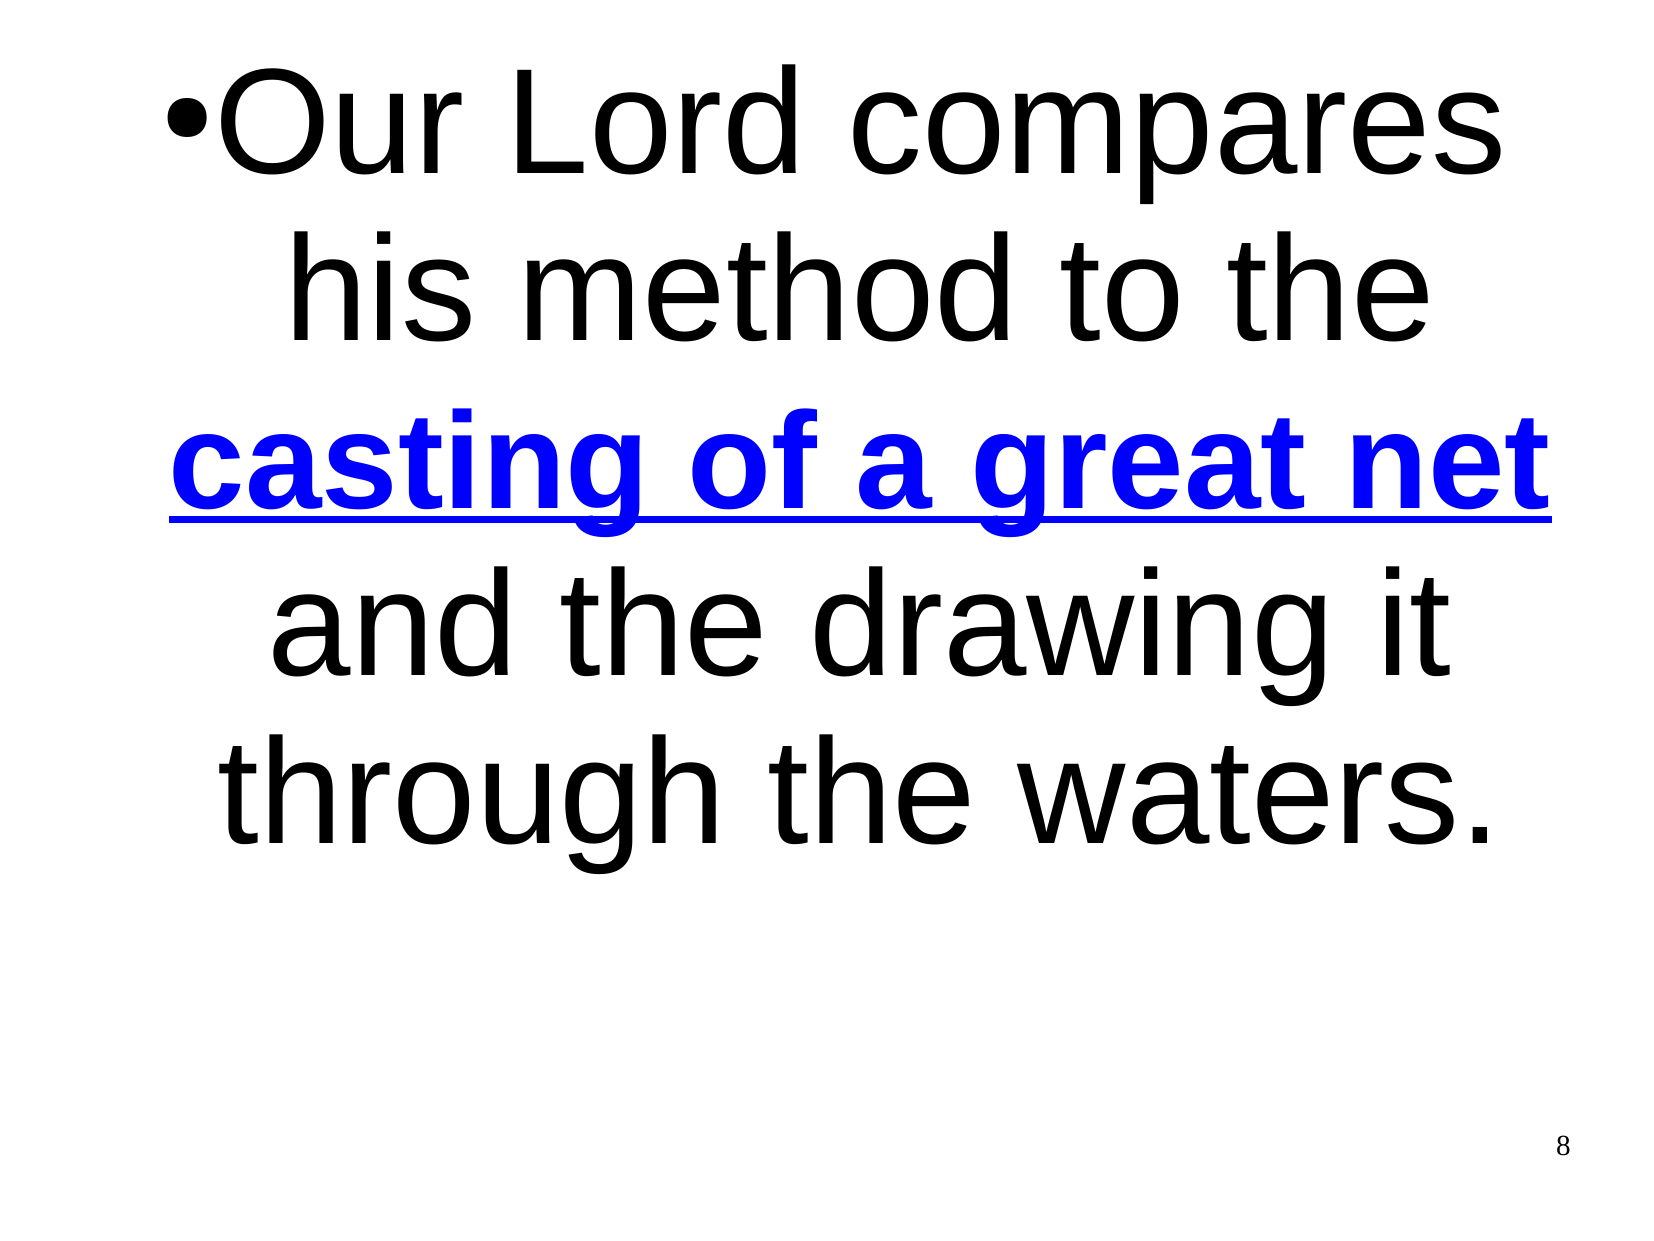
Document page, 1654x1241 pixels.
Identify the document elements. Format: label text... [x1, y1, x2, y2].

list Our Lord compares his method to the casting of a great net and the drawing it through the waters. [37, 37, 1613, 1238]
